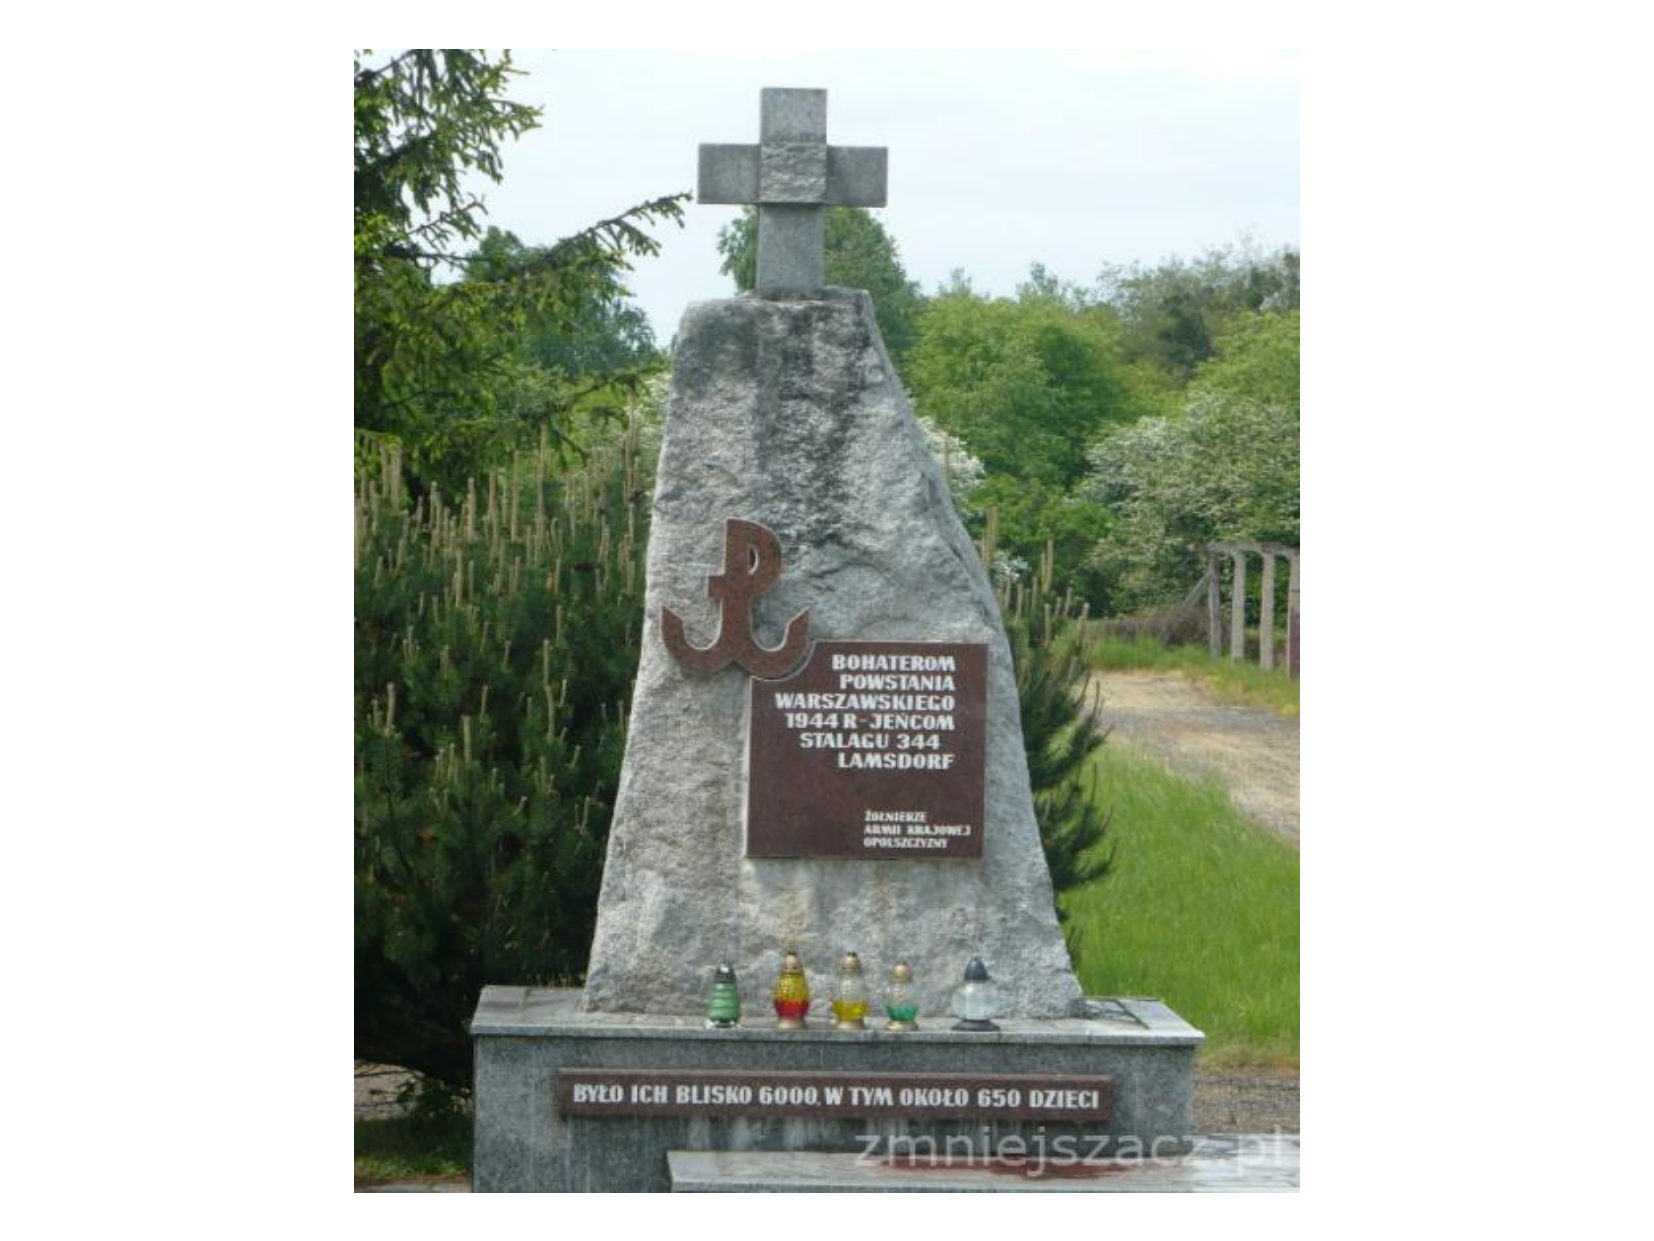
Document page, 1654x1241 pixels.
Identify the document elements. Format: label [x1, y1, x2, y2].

picture [354, 49, 1300, 1193]
